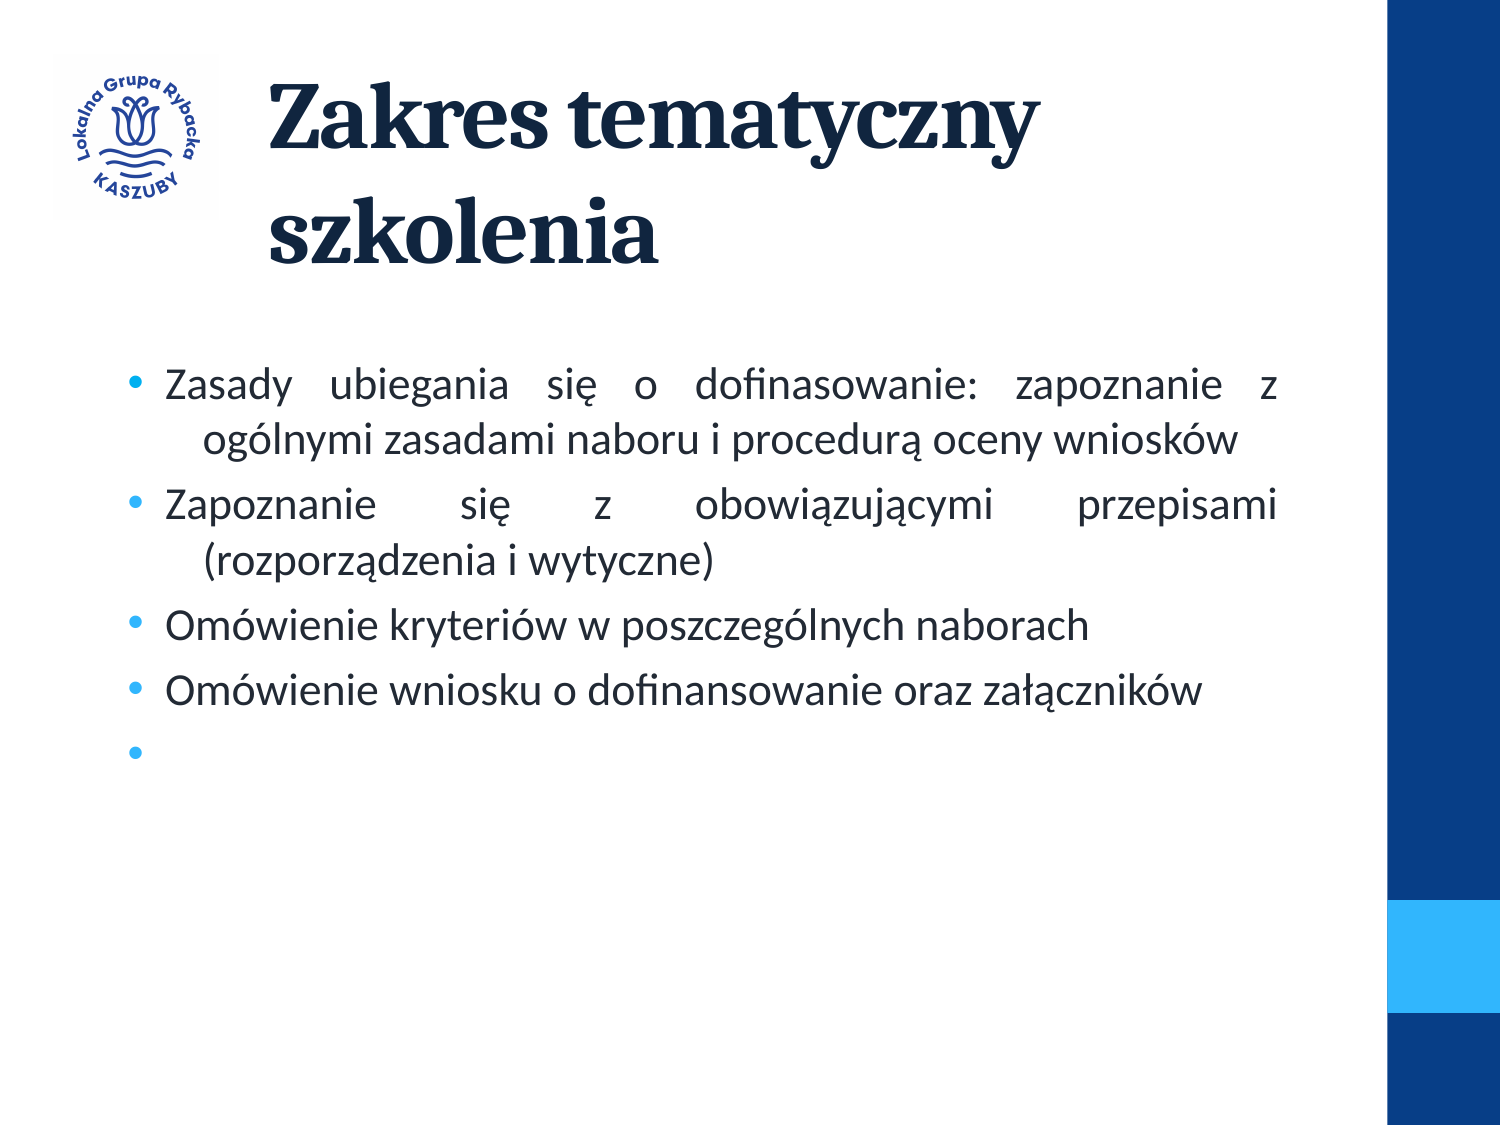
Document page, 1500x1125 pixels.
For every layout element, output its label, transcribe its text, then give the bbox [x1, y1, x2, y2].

picture [53, 54, 219, 220]
title Zakres tematyczny szkolenia [253, 45, 1326, 233]
list Zasady ubiegania się o dofinasowanie: zapoznanie z ogólnymi zasadami naboru i procedurą oceny wniosków Zapoznanie się z obowiązującymi przepisami (rozporządzenia i wytyczne) Omówienie kryteriów w poszczególnych naborach Omówienie wniosku o dofinansowanie oraz załączników [75, 346, 1300, 1095]
